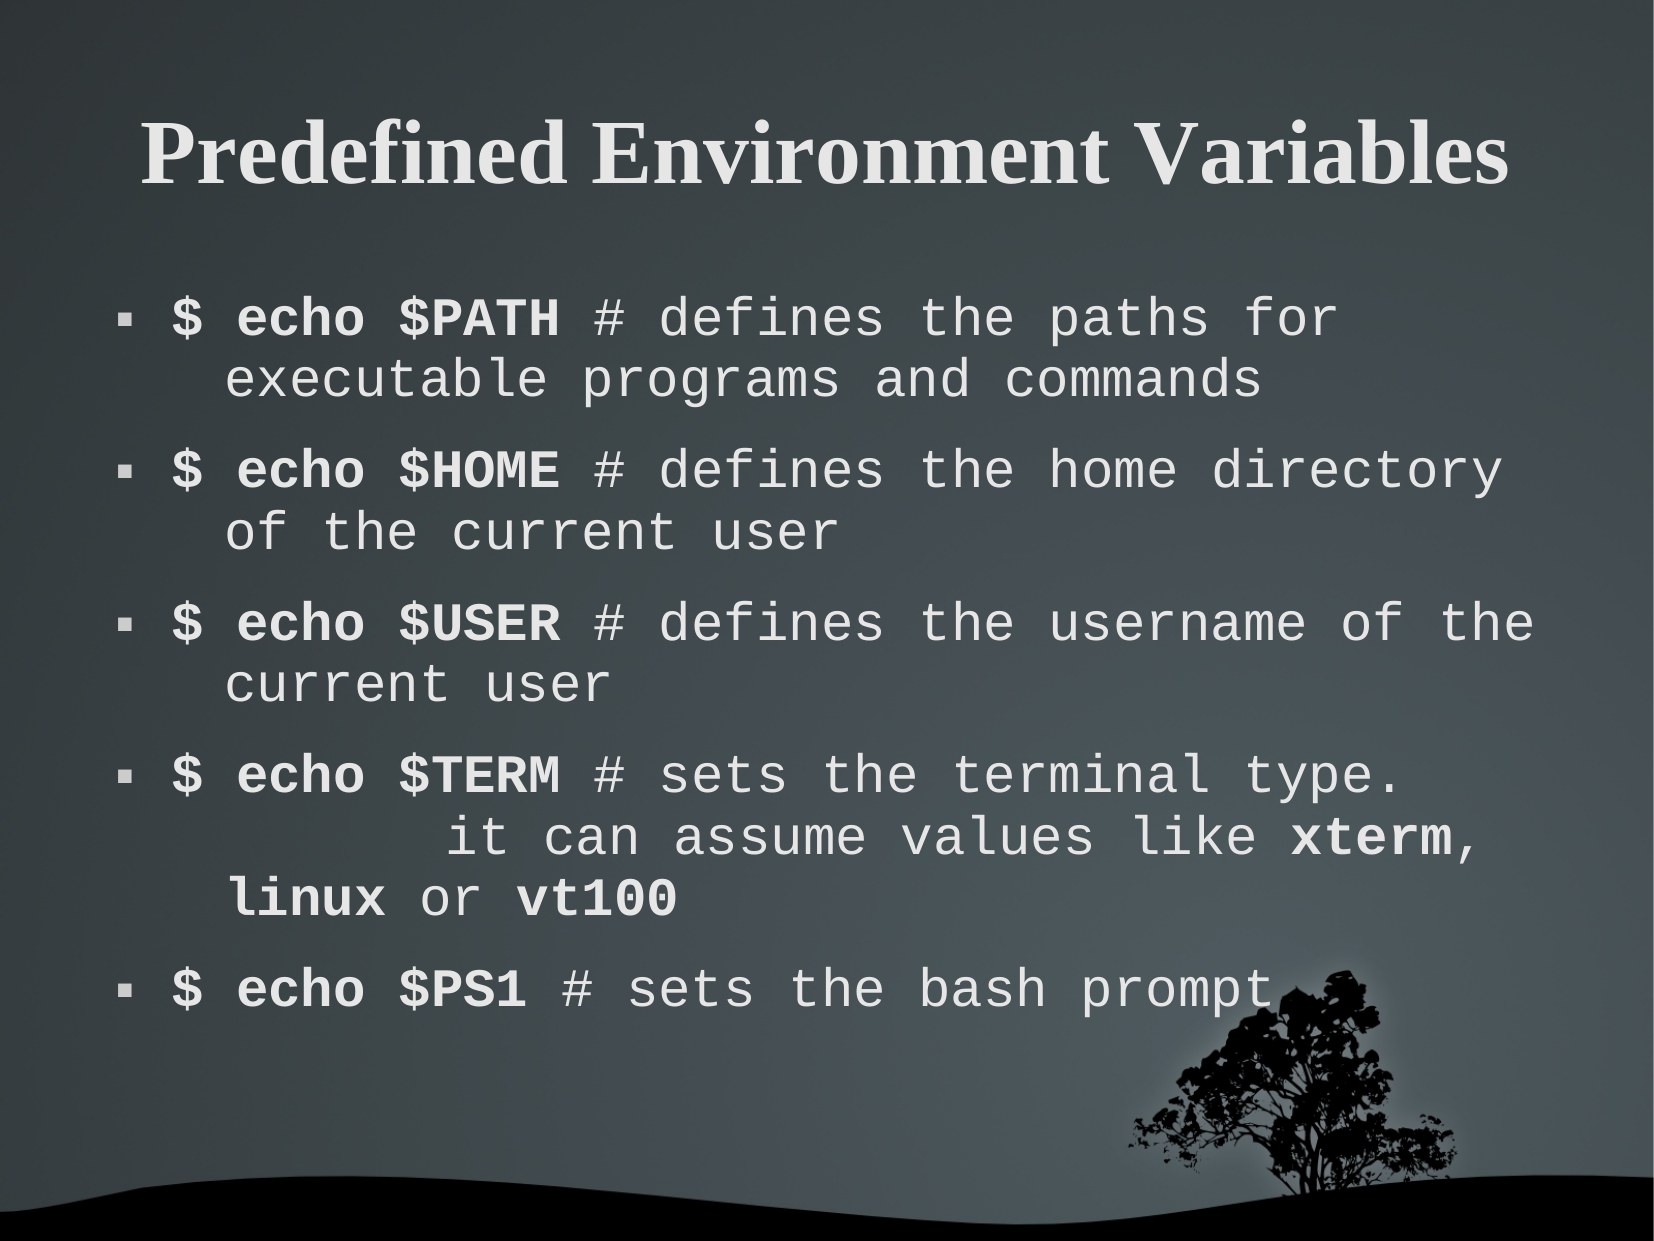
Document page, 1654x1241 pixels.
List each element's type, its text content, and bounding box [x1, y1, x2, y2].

list $ echo $PATH # defines the paths for executable programs and commands $ echo $HOME # defines the home directory of the current user $ echo $USER # defines the username of the current user $ echo $TERM # sets the terminal type. it can assume values like xterm, linux or vt100 $ echo $PS1 # sets the bash prompt [82, 290, 1571, 1231]
title Predefined Environment Variables [82, 49, 1571, 257]
picture [0, 0, 1654, 1241]
